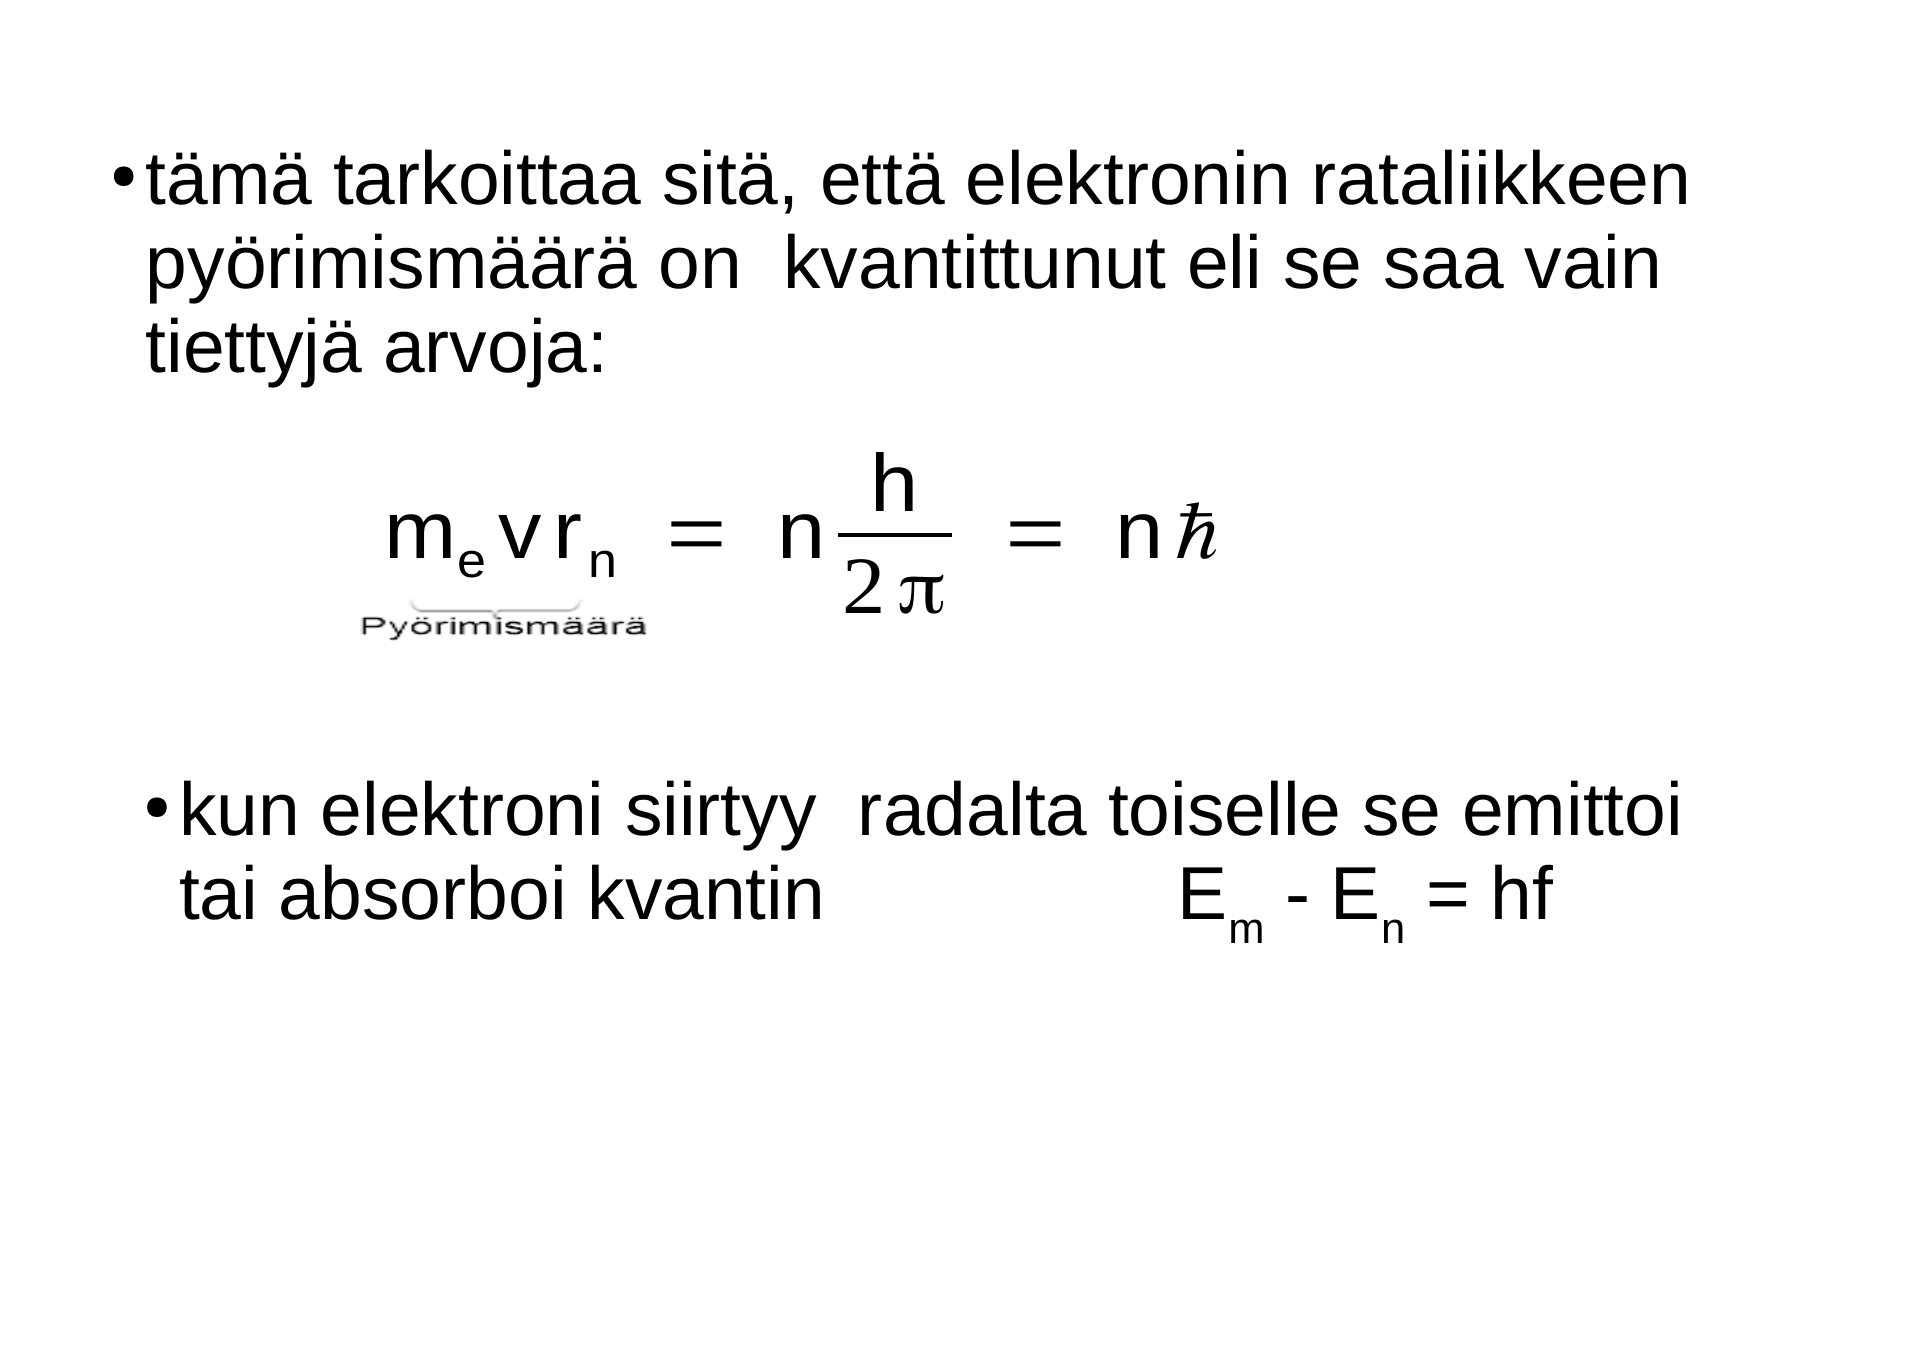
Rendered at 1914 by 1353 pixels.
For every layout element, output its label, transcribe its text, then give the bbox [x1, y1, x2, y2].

text_box kun elektroni siirtyy radalta toiselle se emittoi tai absorboi kvantin Em - En = hf [128, 759, 1709, 1071]
chart [377, 437, 1228, 632]
text_box tämä tarkoittaa sitä, että elektronin rataliikkeen pyörimismäärä on kvantittunut eli se saa vain tiettyjä arvoja: [95, 128, 1846, 438]
picture [287, 579, 721, 654]
